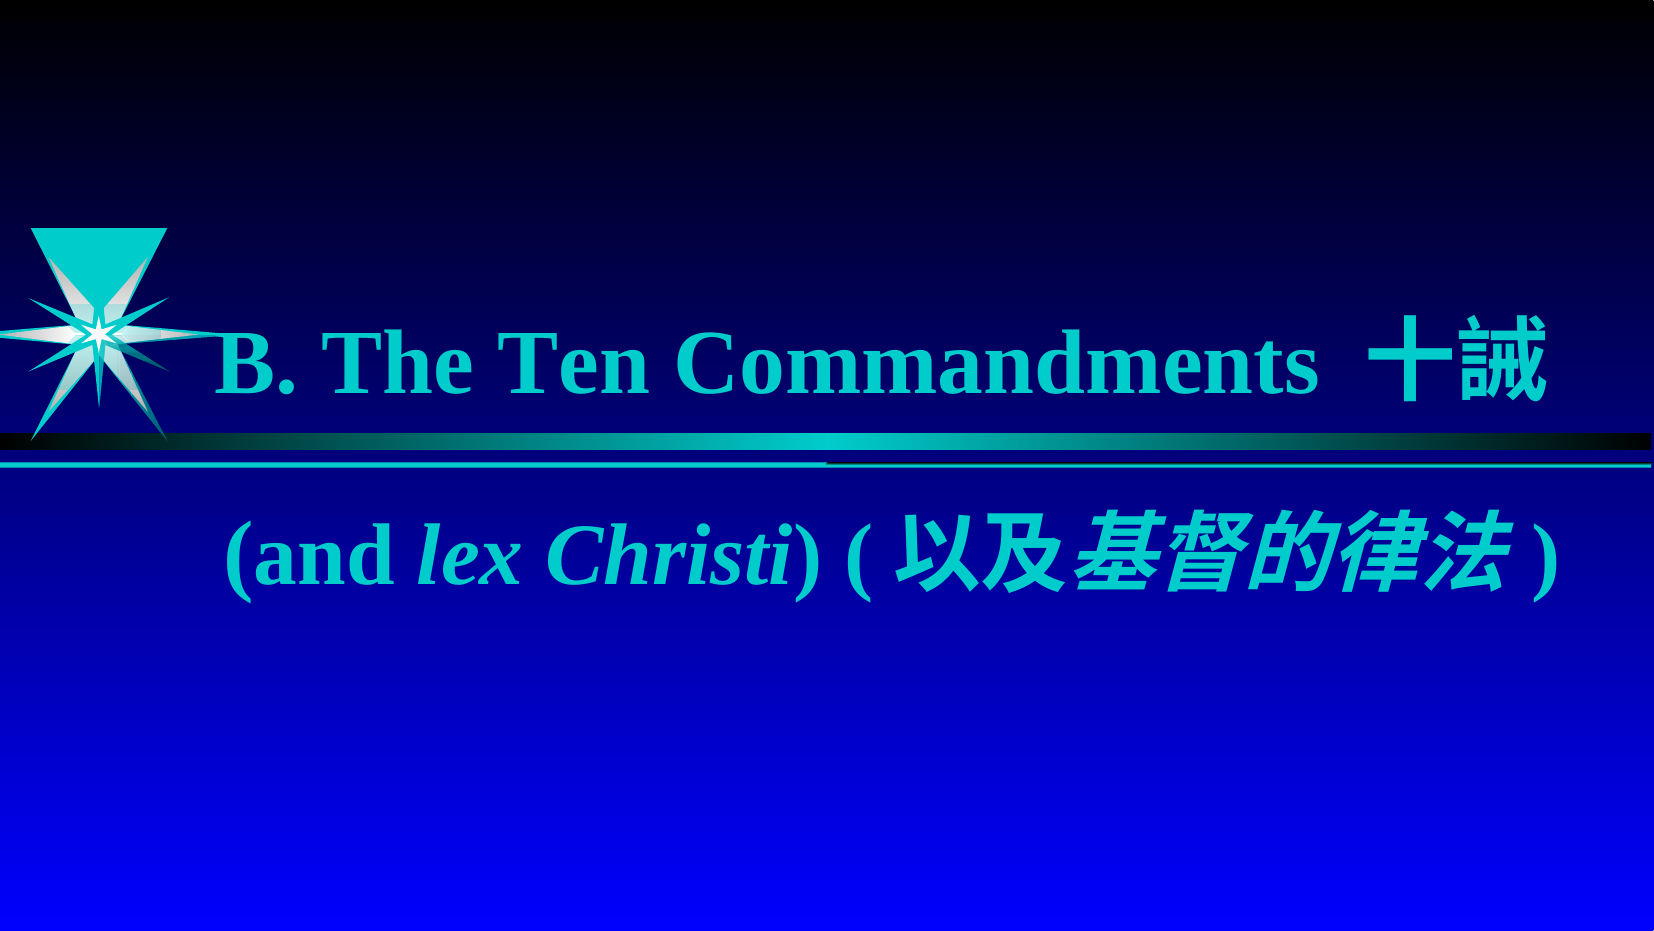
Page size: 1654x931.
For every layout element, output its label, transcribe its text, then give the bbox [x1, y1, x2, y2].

title B. The Ten Commandments 十誡 (and lex Christi) (以及基督的律法) [188, 220, 1595, 610]
